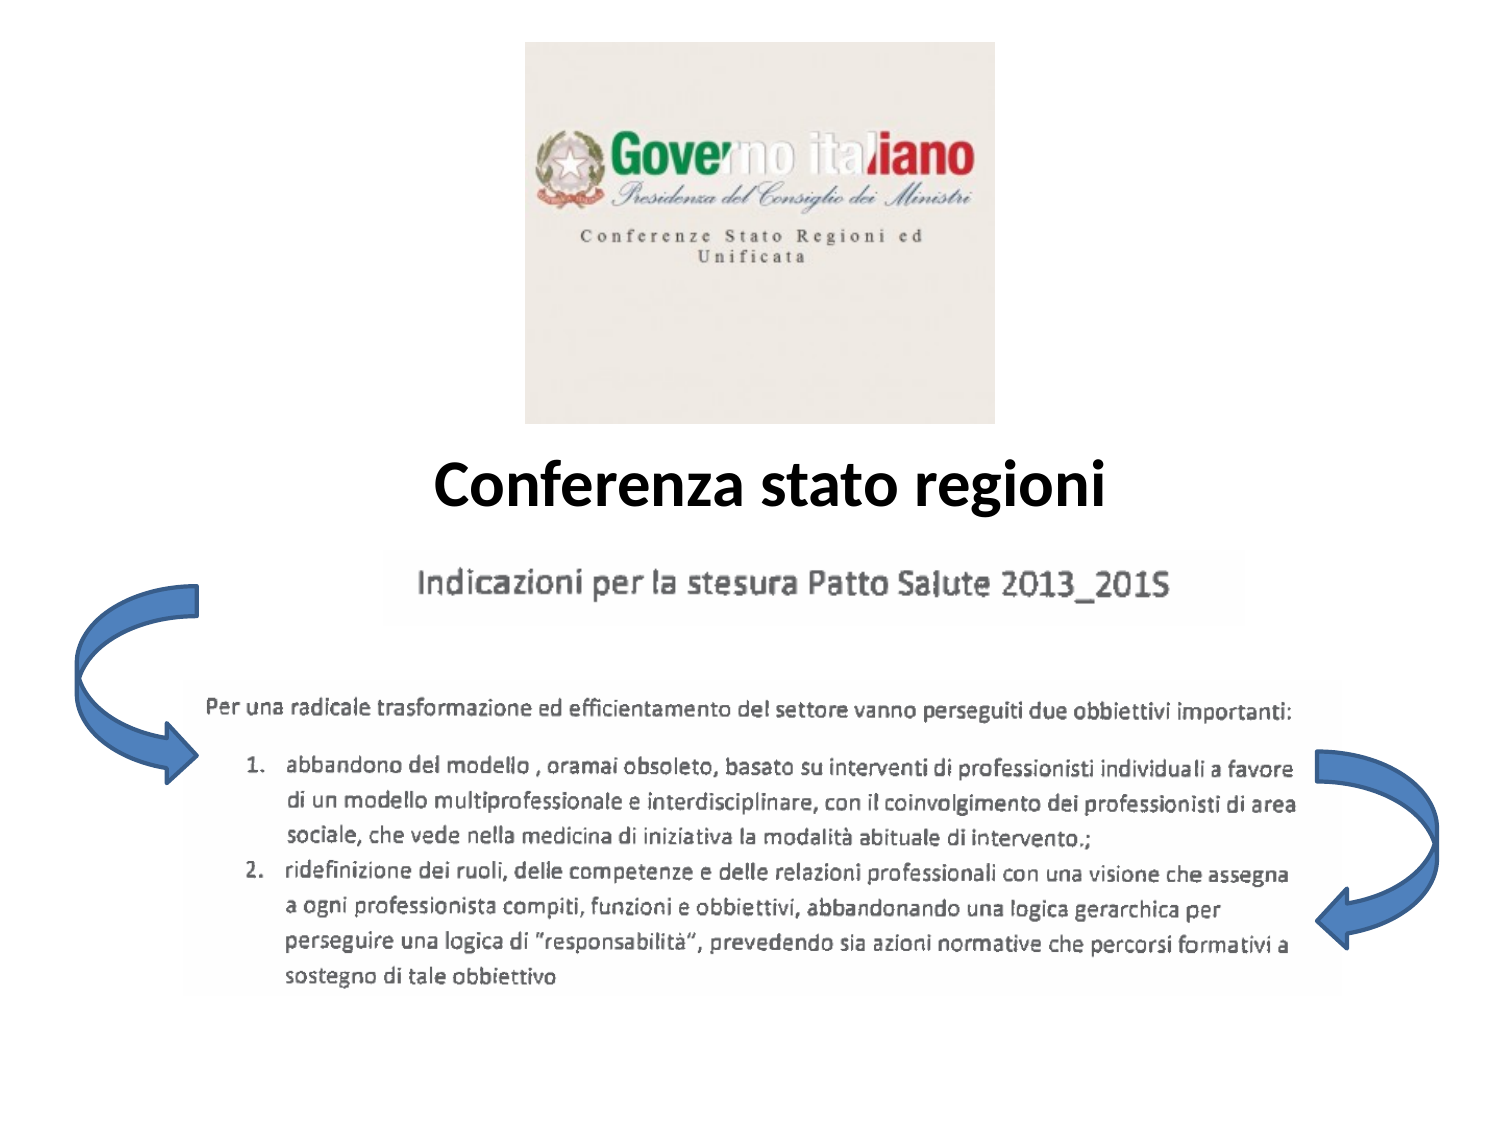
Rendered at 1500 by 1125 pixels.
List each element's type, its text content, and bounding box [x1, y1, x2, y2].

picture [183, 680, 1342, 996]
picture [383, 550, 1245, 626]
text_box Conferenza stato regioni [419, 432, 1129, 529]
picture [525, 42, 995, 425]
text_box [76, 586, 197, 784]
text_box [1316, 751, 1438, 949]
